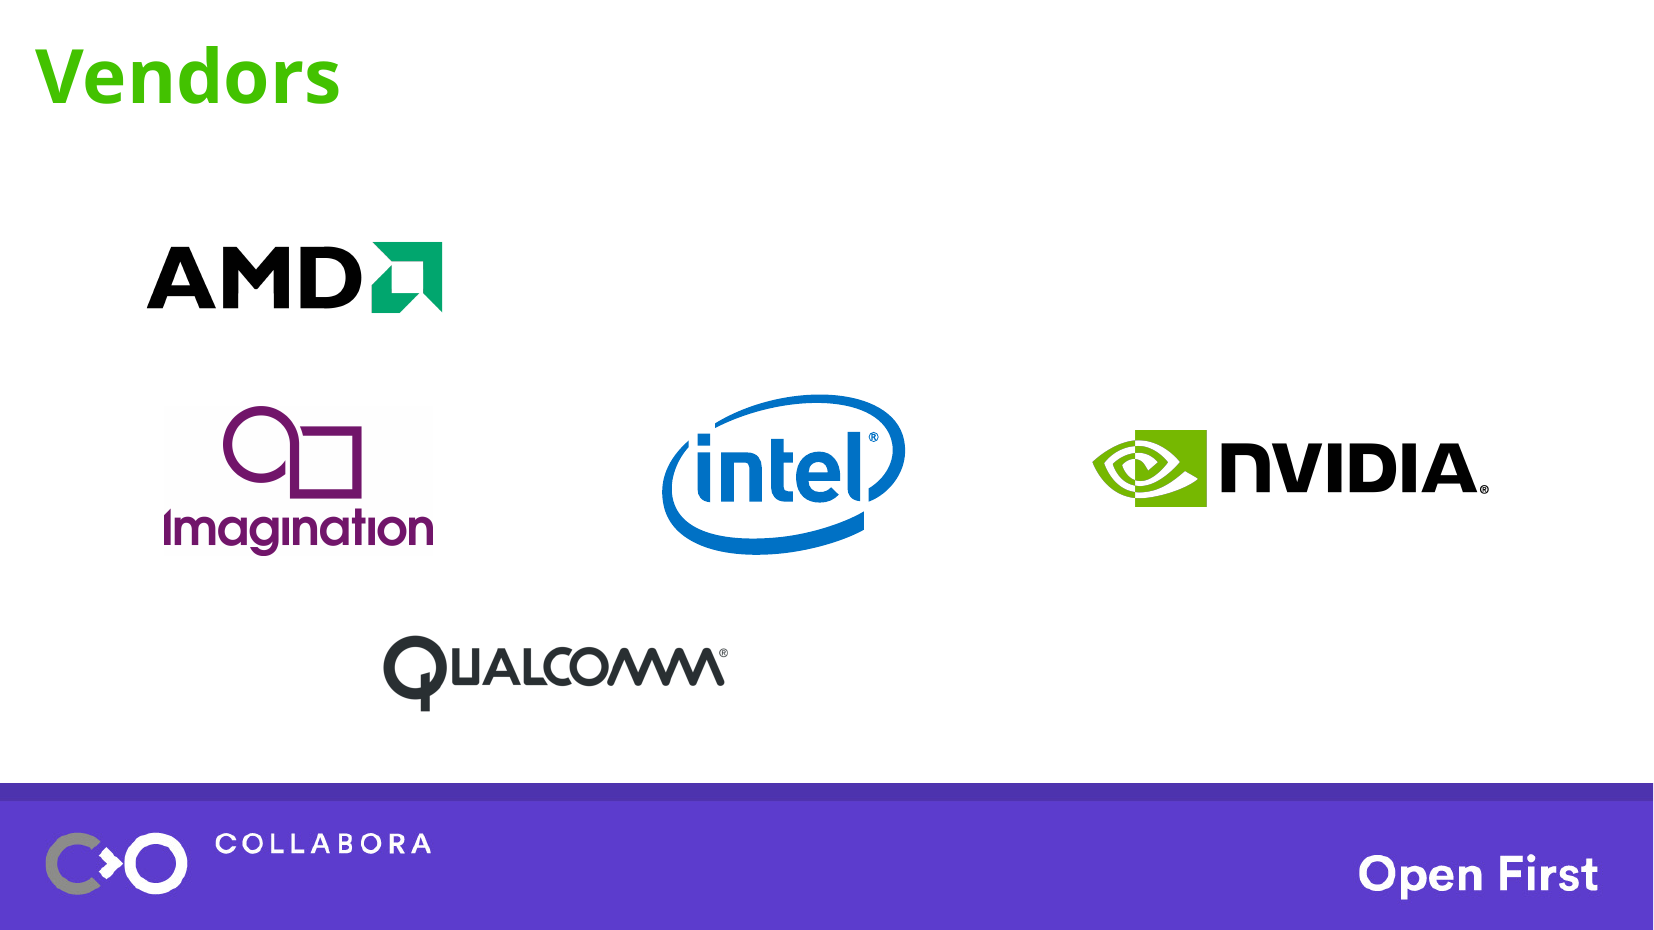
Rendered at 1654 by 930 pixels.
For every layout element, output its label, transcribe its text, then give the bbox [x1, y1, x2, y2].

title Vendors [35, 28, 1608, 193]
picture [0, 0, 1654, 930]
